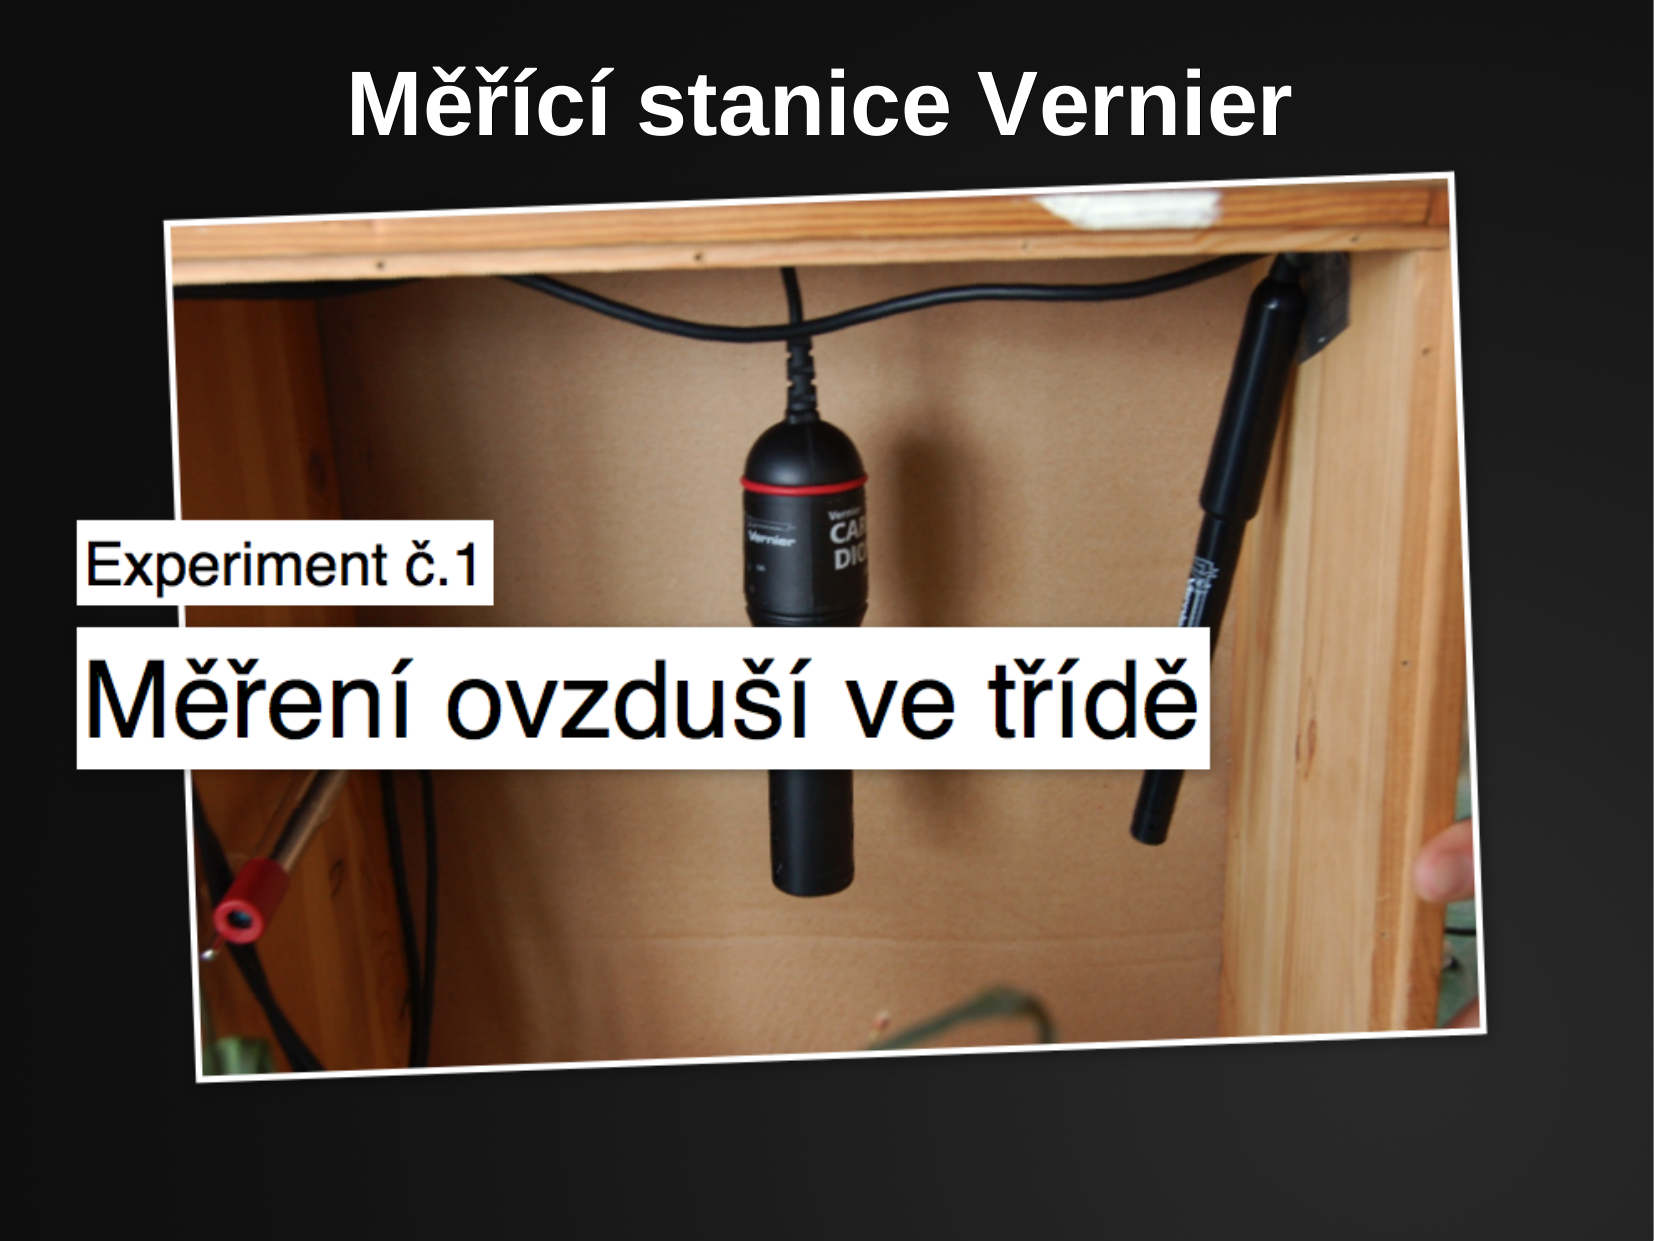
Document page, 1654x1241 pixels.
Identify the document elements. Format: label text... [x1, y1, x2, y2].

title Měřící stanice Vernier [76, 7, 1565, 200]
picture [0, 0, 1654, 1241]
